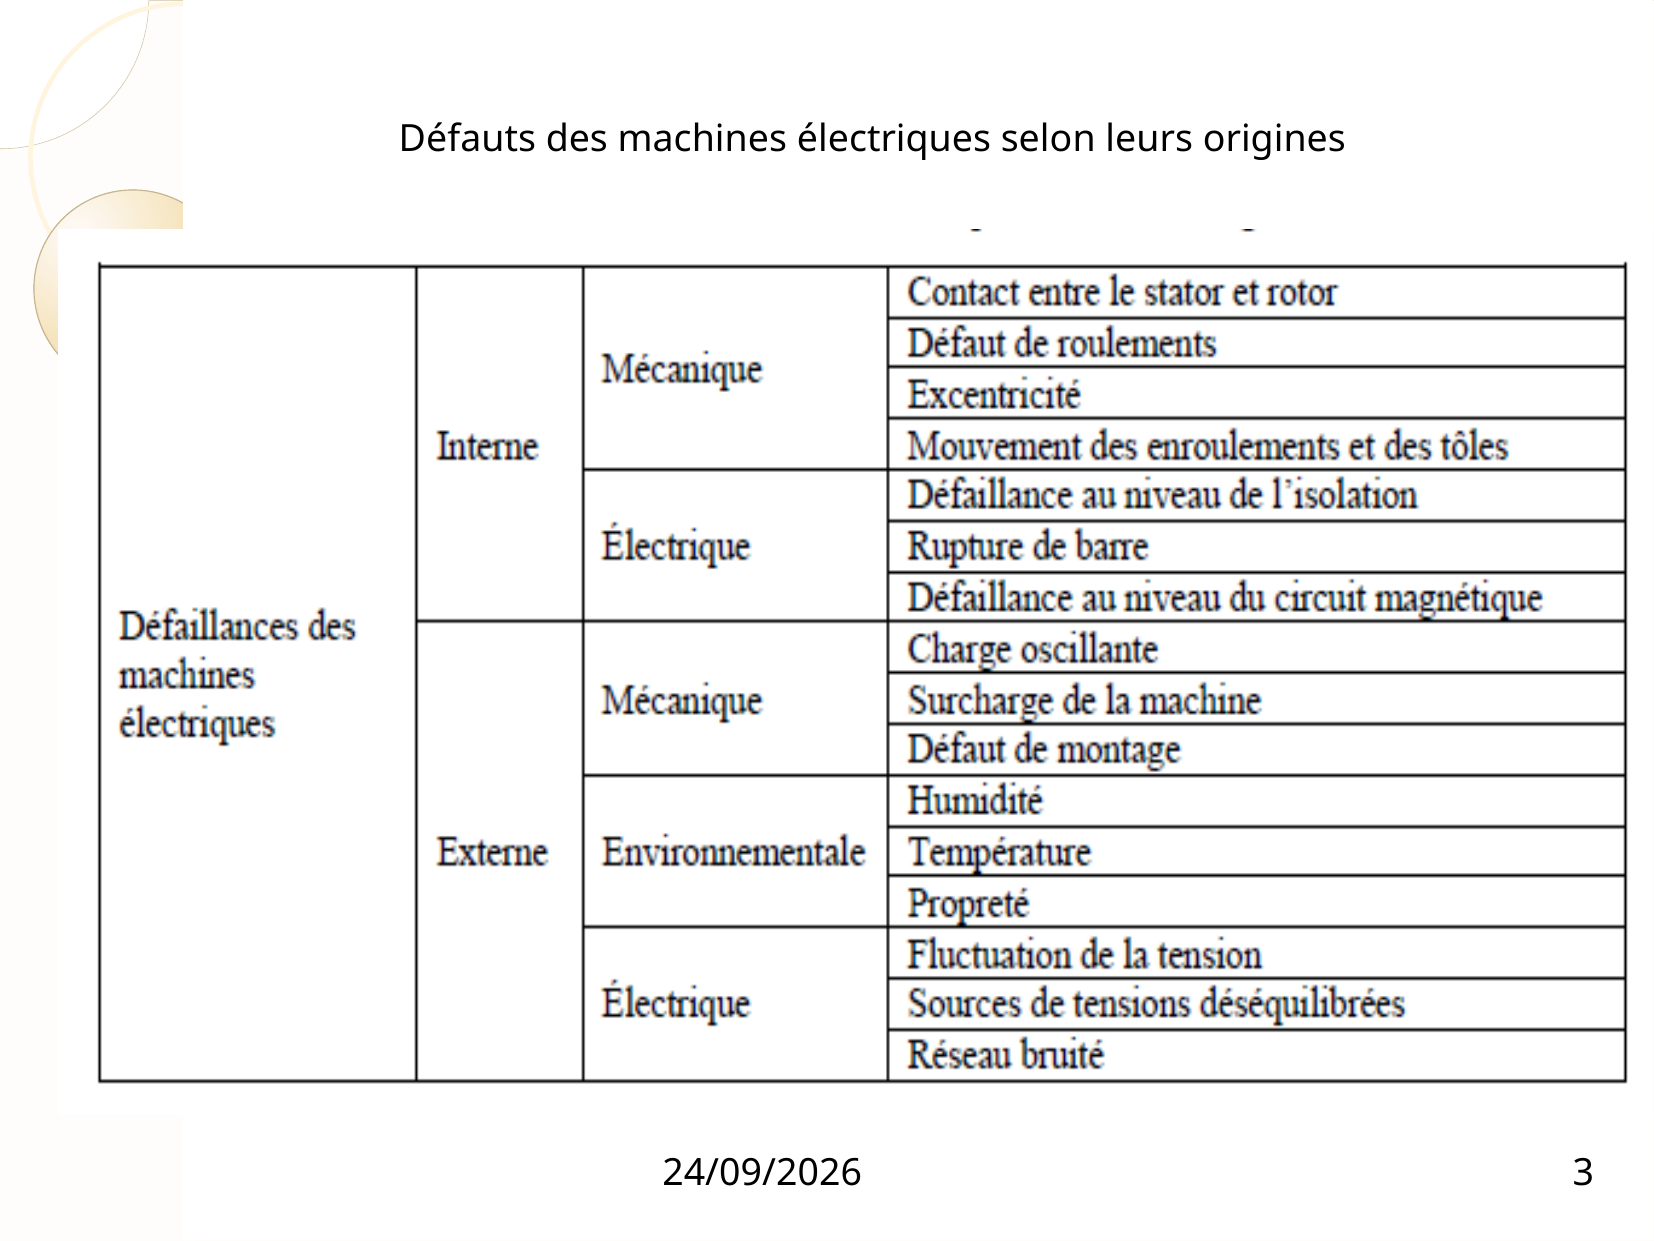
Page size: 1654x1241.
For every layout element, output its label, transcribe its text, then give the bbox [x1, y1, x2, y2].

picture [58, 229, 1654, 1115]
slide_number <numéro> [1557, 1140, 1641, 1227]
text_box Défauts des machines électriques selon leurs origines [383, 106, 1374, 167]
slide_number 02/07/2018 [647, 1140, 1034, 1227]
